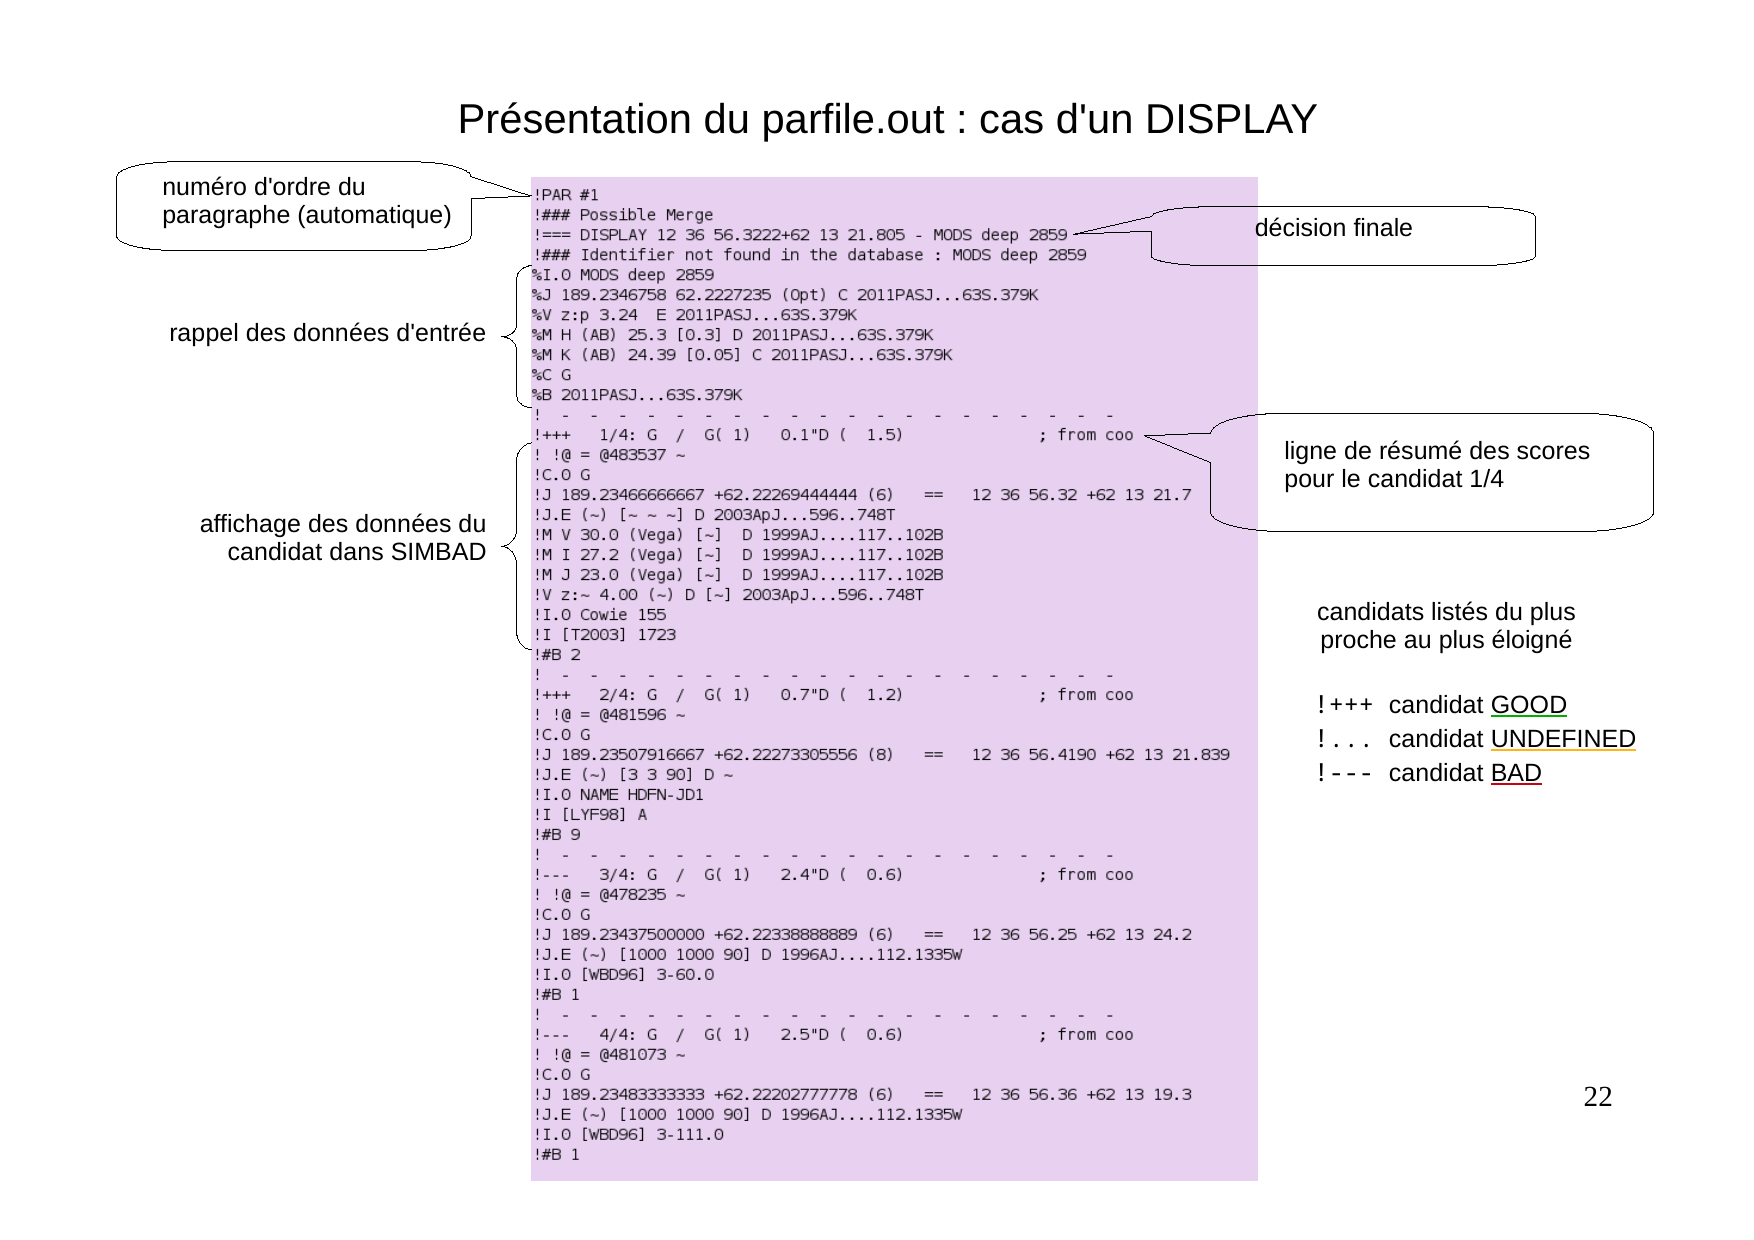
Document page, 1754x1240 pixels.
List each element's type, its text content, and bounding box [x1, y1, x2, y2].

text_box affichage des données du candidat dans SIMBAD [118, 501, 502, 573]
text_box Présentation du parfile.out : cas d'un DISPLAY [442, 88, 1359, 150]
text_box décision finale [1240, 206, 1536, 250]
text_box ligne de résumé des scores pour le candidat 1/4 [1269, 429, 1624, 501]
text_box candidats listés du plus proche au plus éloigné [1299, 590, 1595, 662]
text_box numéro d'ordre du paragraphe (automatique) [147, 165, 473, 237]
text_box !+++ candidat GOOD !... candidat UNDEFINED !--- candidat BAD [1299, 679, 1654, 812]
text_box rappel des données d'entrée [147, 311, 502, 355]
picture [531, 177, 1258, 1181]
